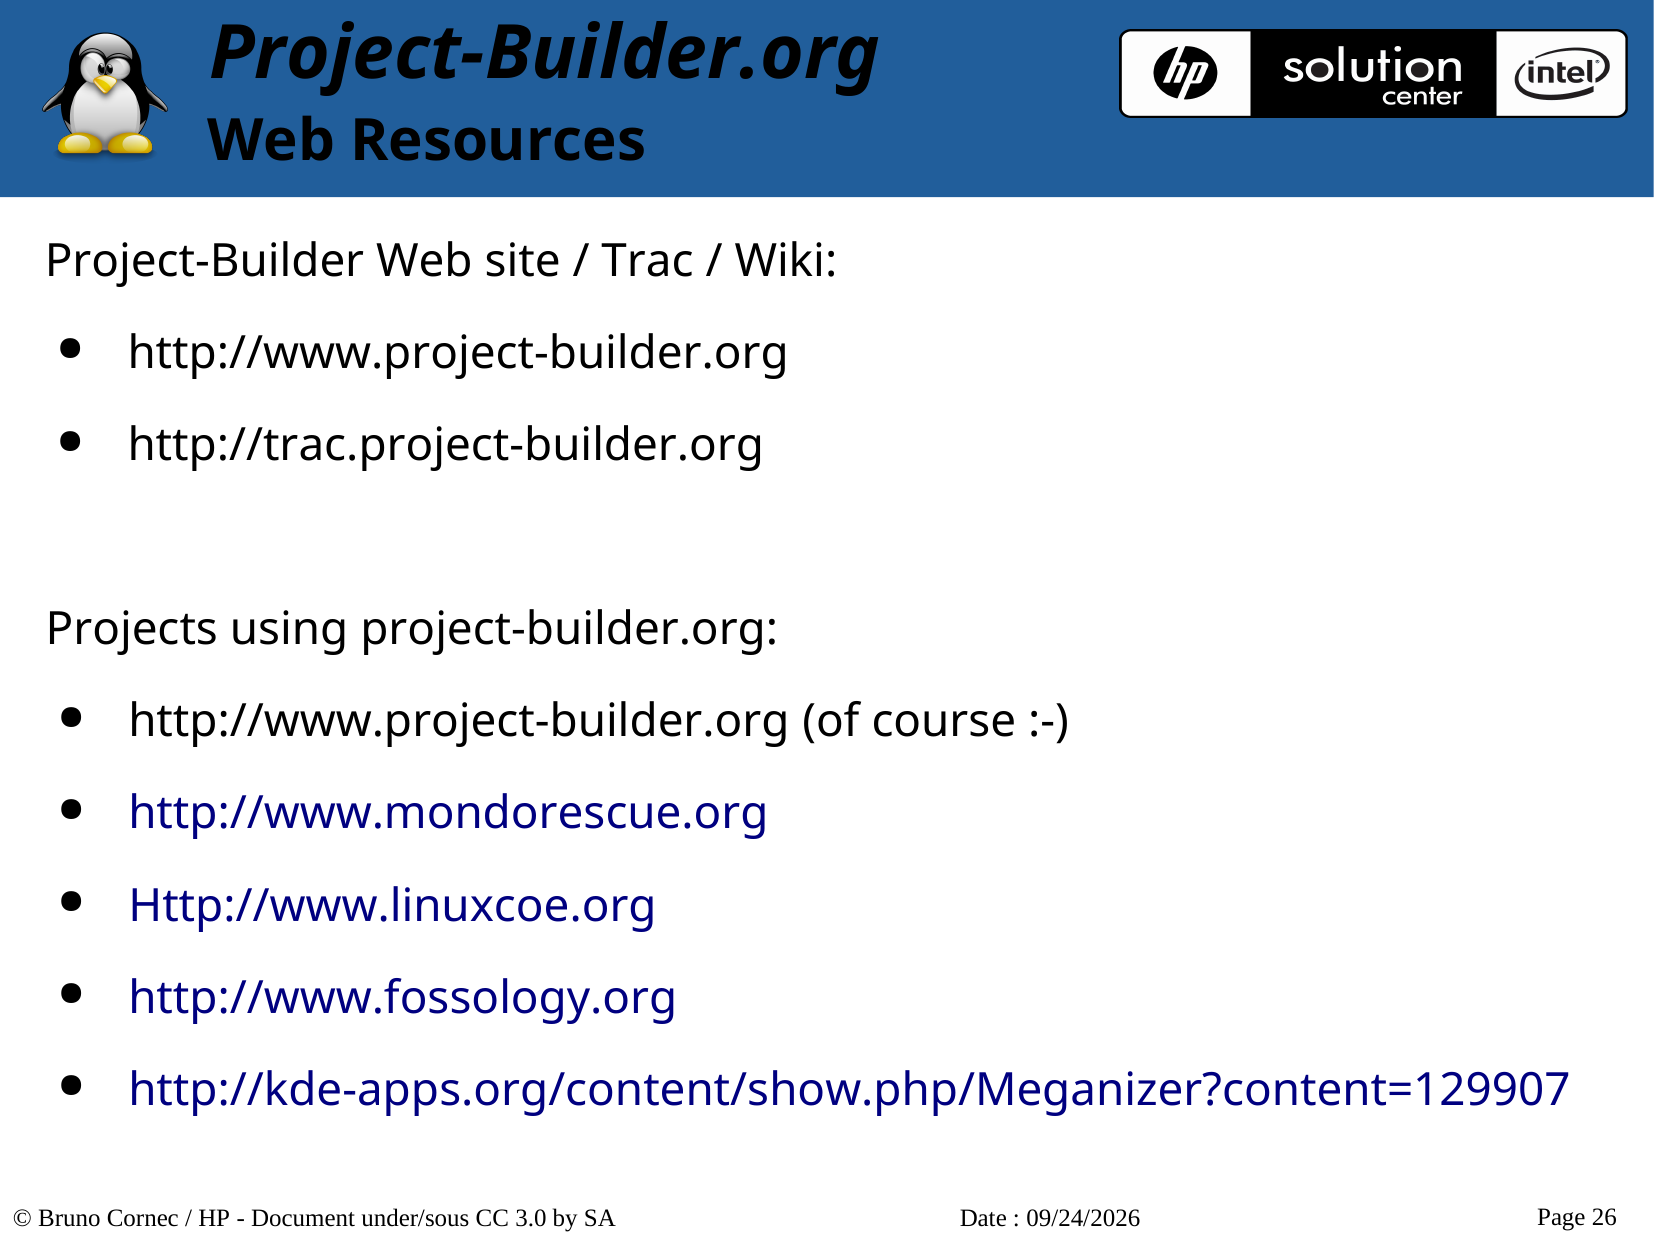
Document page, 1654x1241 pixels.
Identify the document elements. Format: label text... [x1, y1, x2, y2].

picture [42, 29, 168, 167]
title Web Resources [207, 59, 1177, 221]
list Project-Builder Web site / Trac / Wiki: http://www.project-builder.org http://trac.project-builder.org Projects using project-builder.org: http://www.project-builder.org (of course :-) http://www.mondorescue.org Http://www.linuxcoe.org http://www.fossology.org http://kde-apps.org/content/show.php/Meganizer?content=129907 [44, 227, 1624, 1148]
picture [1119, 29, 1628, 118]
